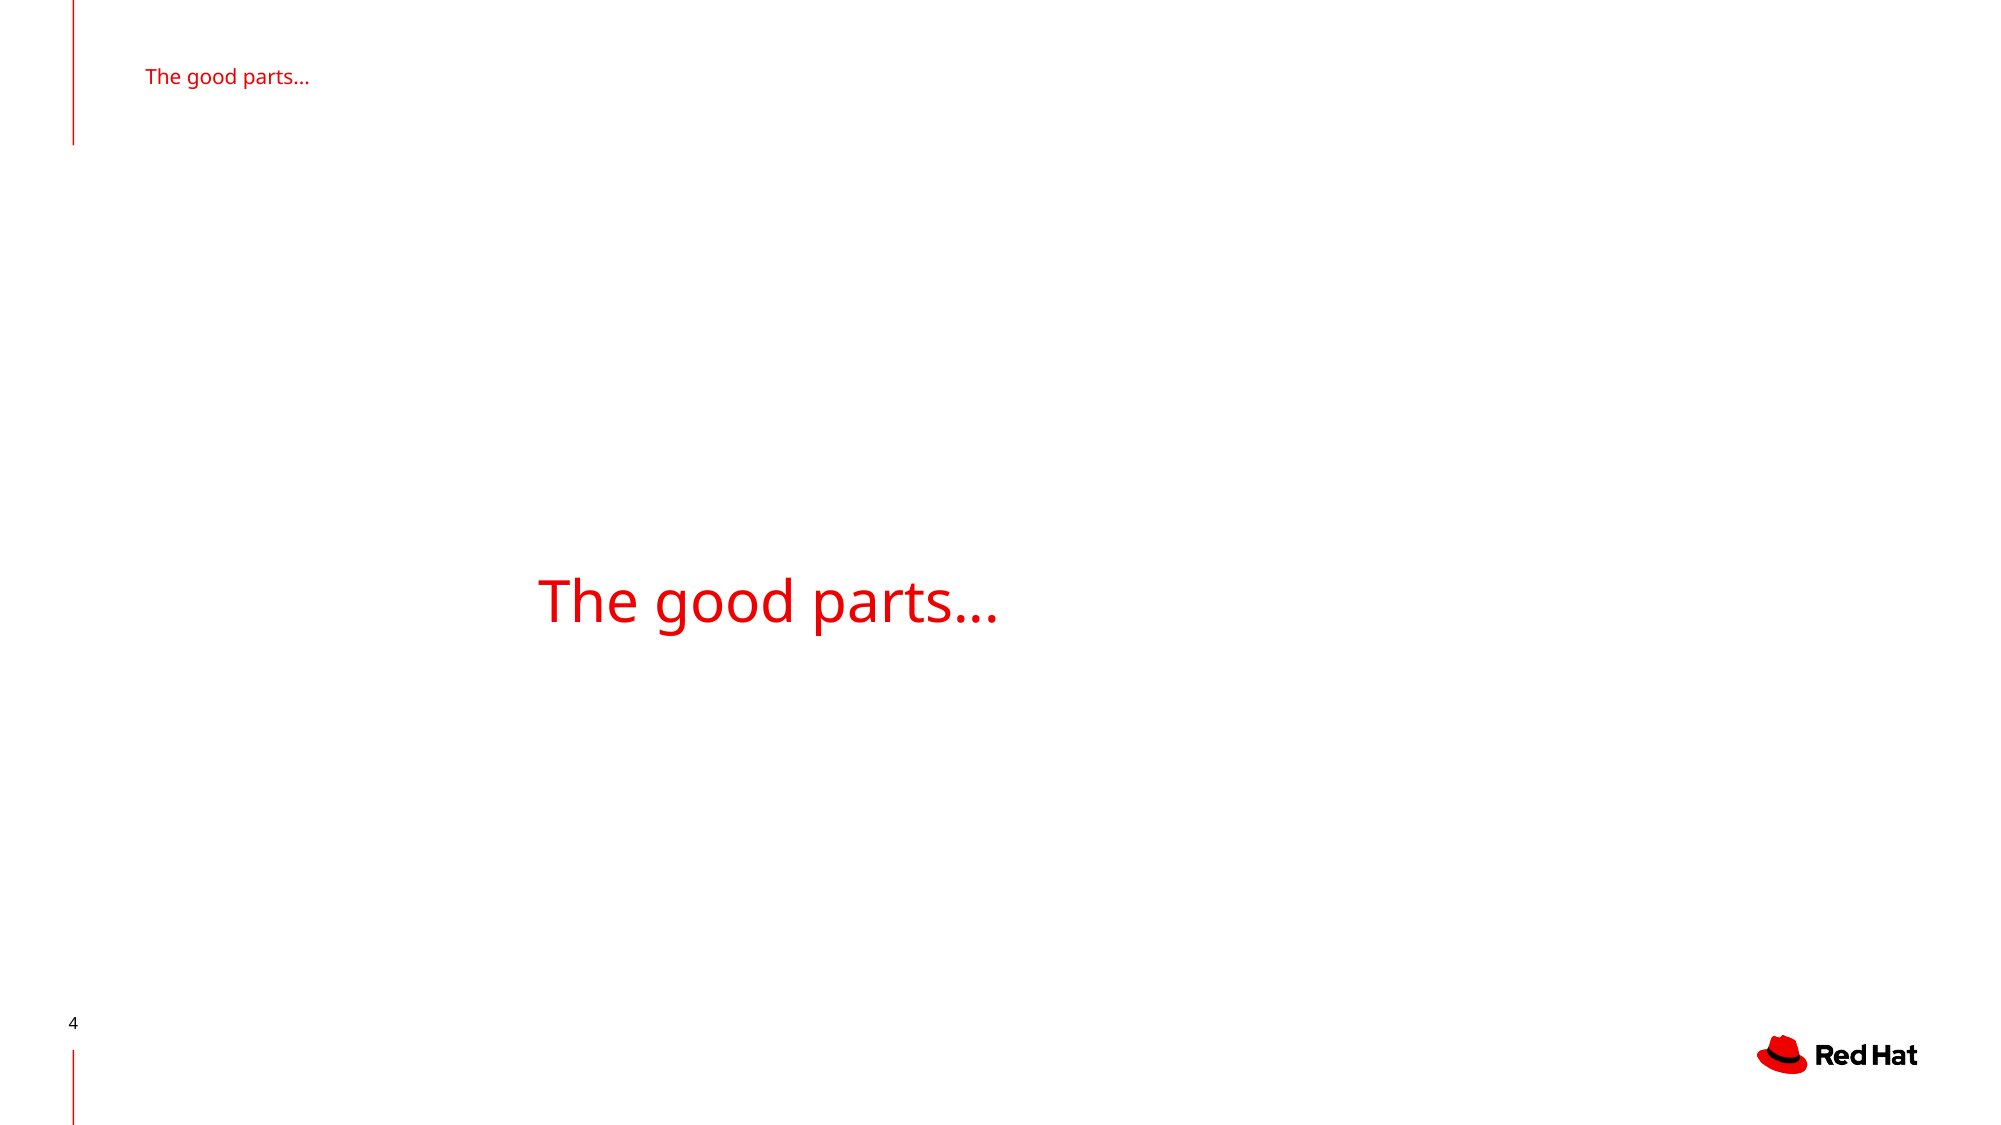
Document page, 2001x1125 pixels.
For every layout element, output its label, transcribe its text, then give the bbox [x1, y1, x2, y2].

title The good parts... [538, 271, 1758, 917]
subtitle The good parts... [73, 9, 919, 143]
slide_number <number> [13, 1012, 134, 1036]
picture [1757, 1035, 1918, 1074]
